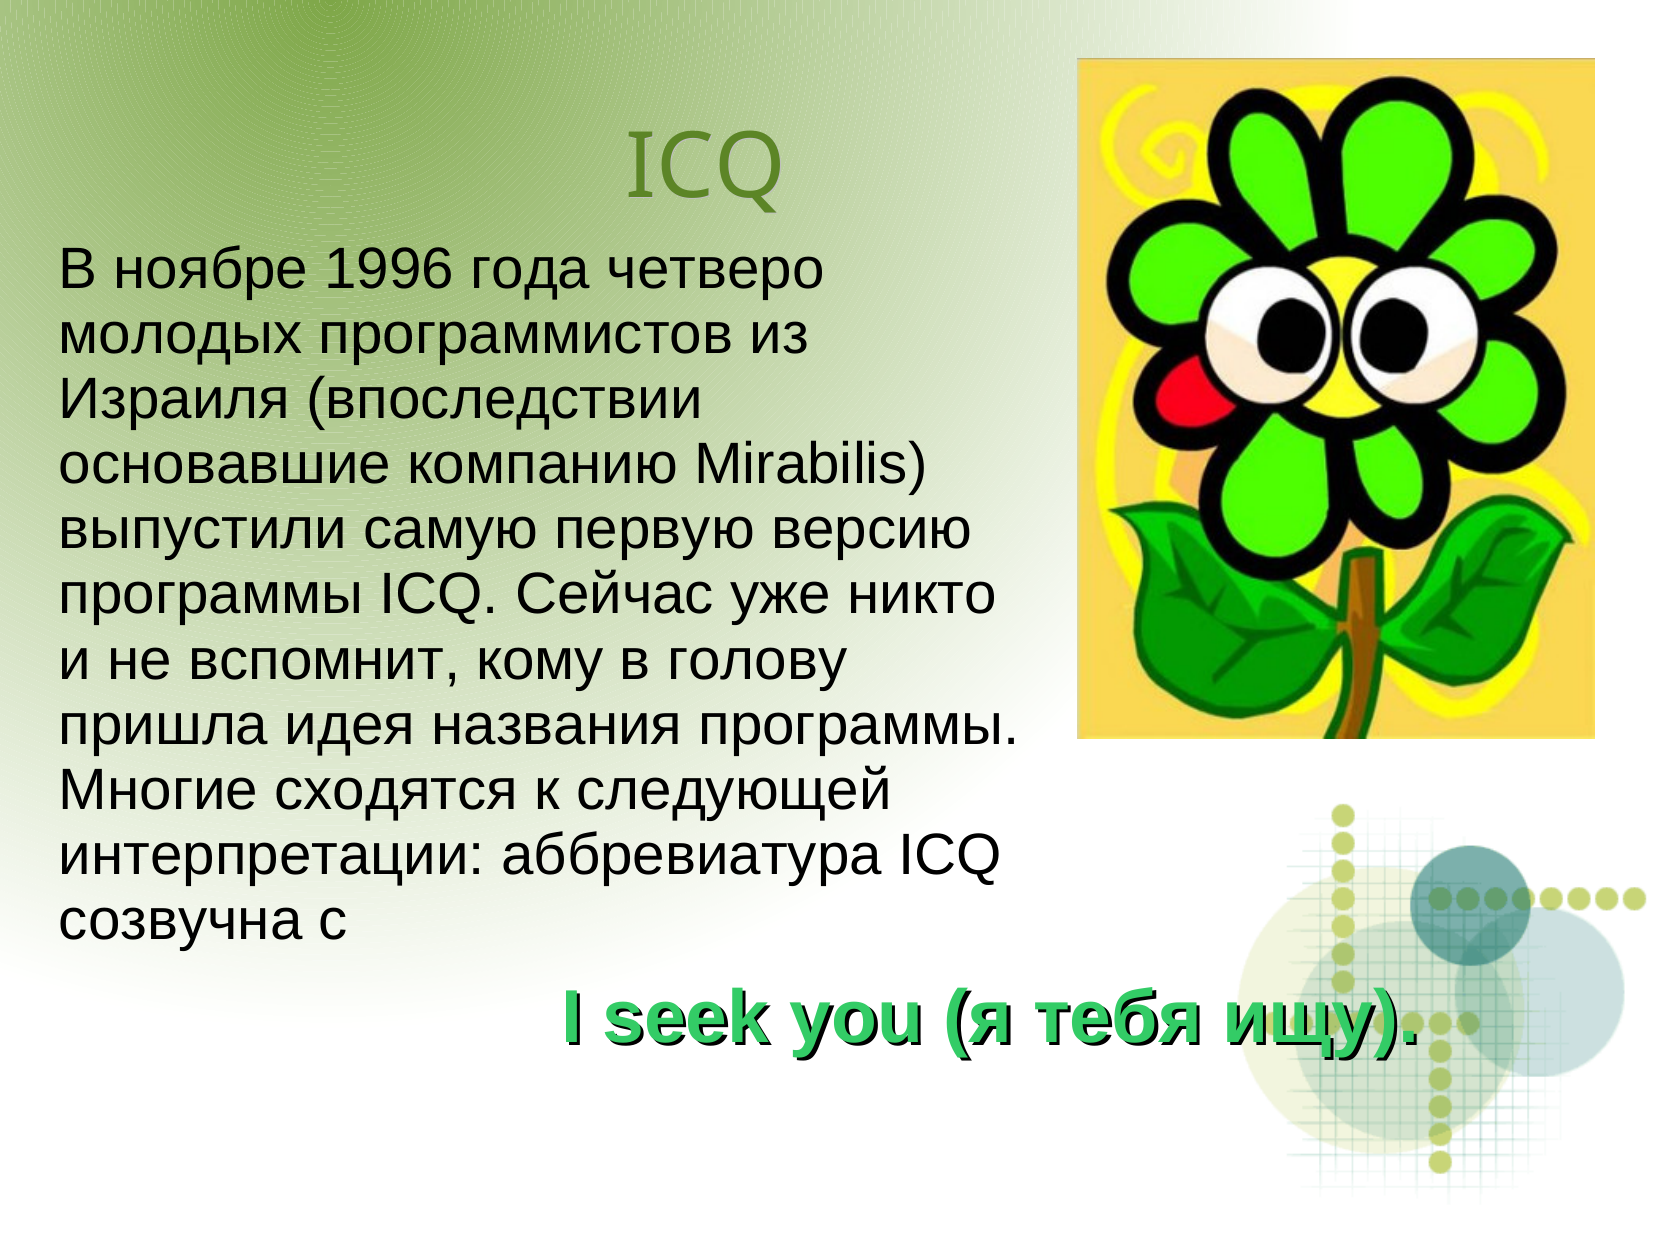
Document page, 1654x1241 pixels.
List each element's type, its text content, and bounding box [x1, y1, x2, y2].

picture [1077, 58, 1595, 739]
text_box I seek you (я тебя ищу). [561, 974, 1477, 1059]
text_box В ноябре 1996 года четверо молодых программистов из Израиля (впоследствии основавшие компанию Mirabilis) выпустили самую первую версию программы ICQ. Сейчас уже никто и не вспомнит, кому в голову пришла идея названия программы. Многие сходятся к следующей интерпретации: аббревиатура ICQ созвучна с [59, 236, 1034, 949]
title ICQ [0, 58, 1413, 266]
picture [1224, 792, 1654, 1211]
